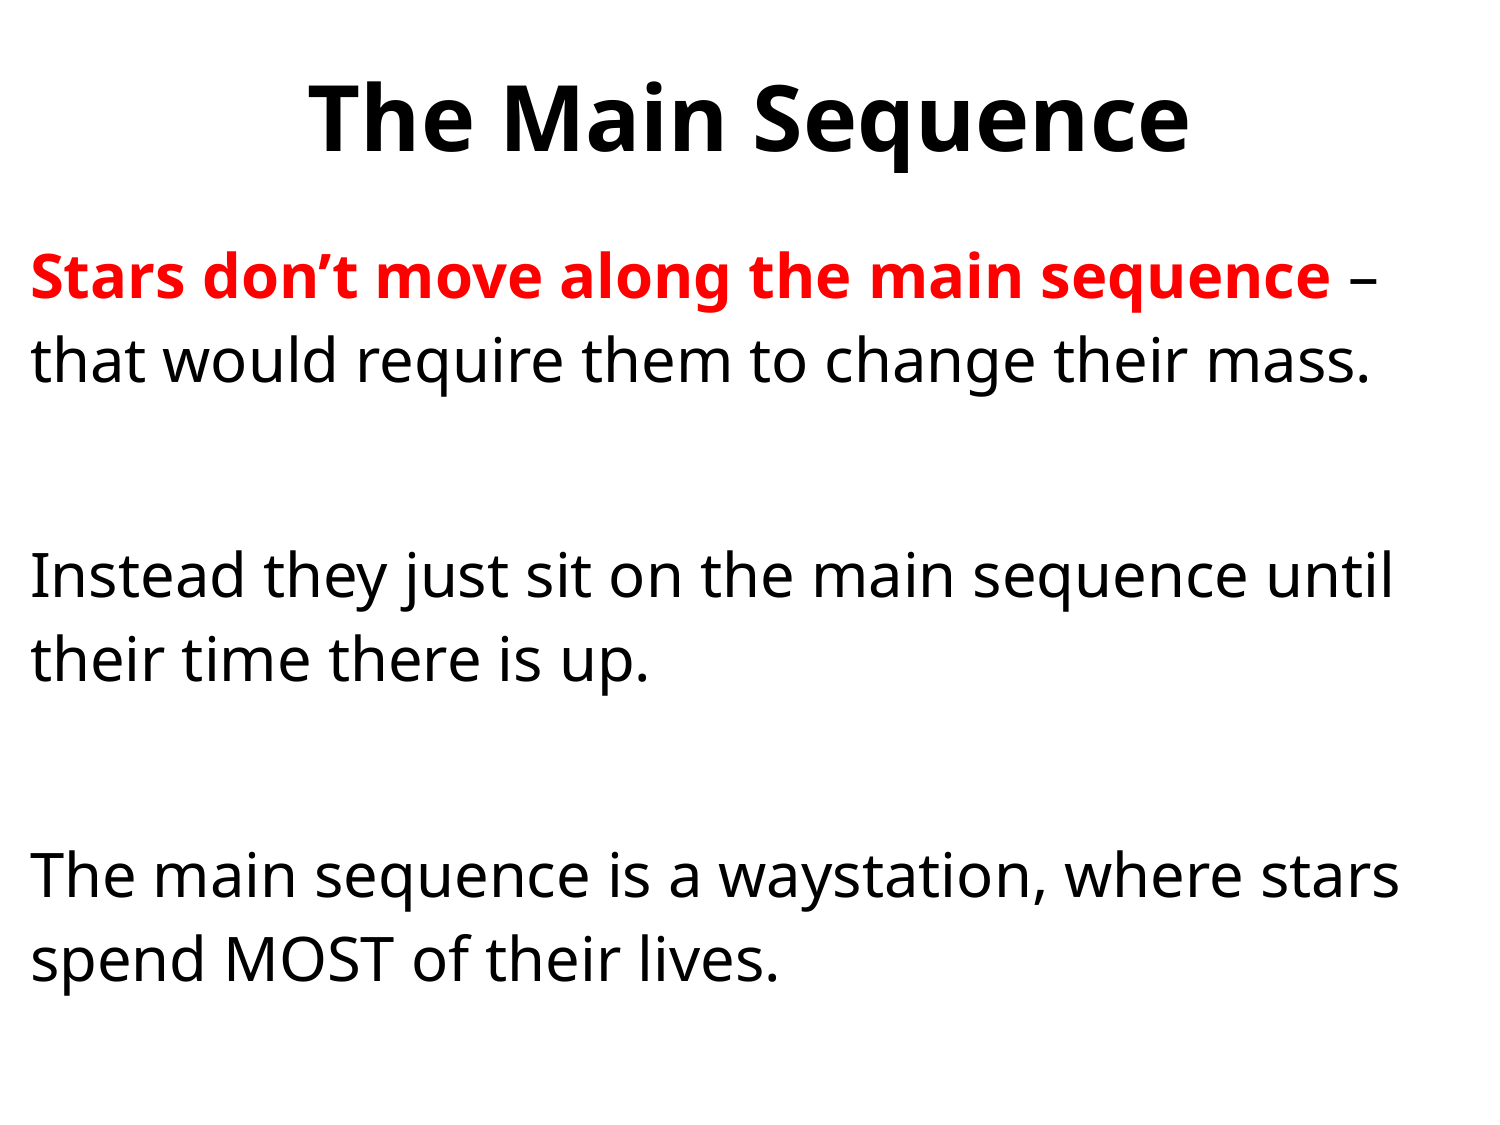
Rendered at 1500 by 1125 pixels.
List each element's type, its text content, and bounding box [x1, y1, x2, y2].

list Stars don’t move along the main sequence – that would require them to change their mass. Instead they just sit on the main sequence until their time there is up. The main sequence is a waystation, where stars spend MOST of their lives. [30, 232, 1471, 1006]
title The Main Sequence [30, 22, 1471, 211]
